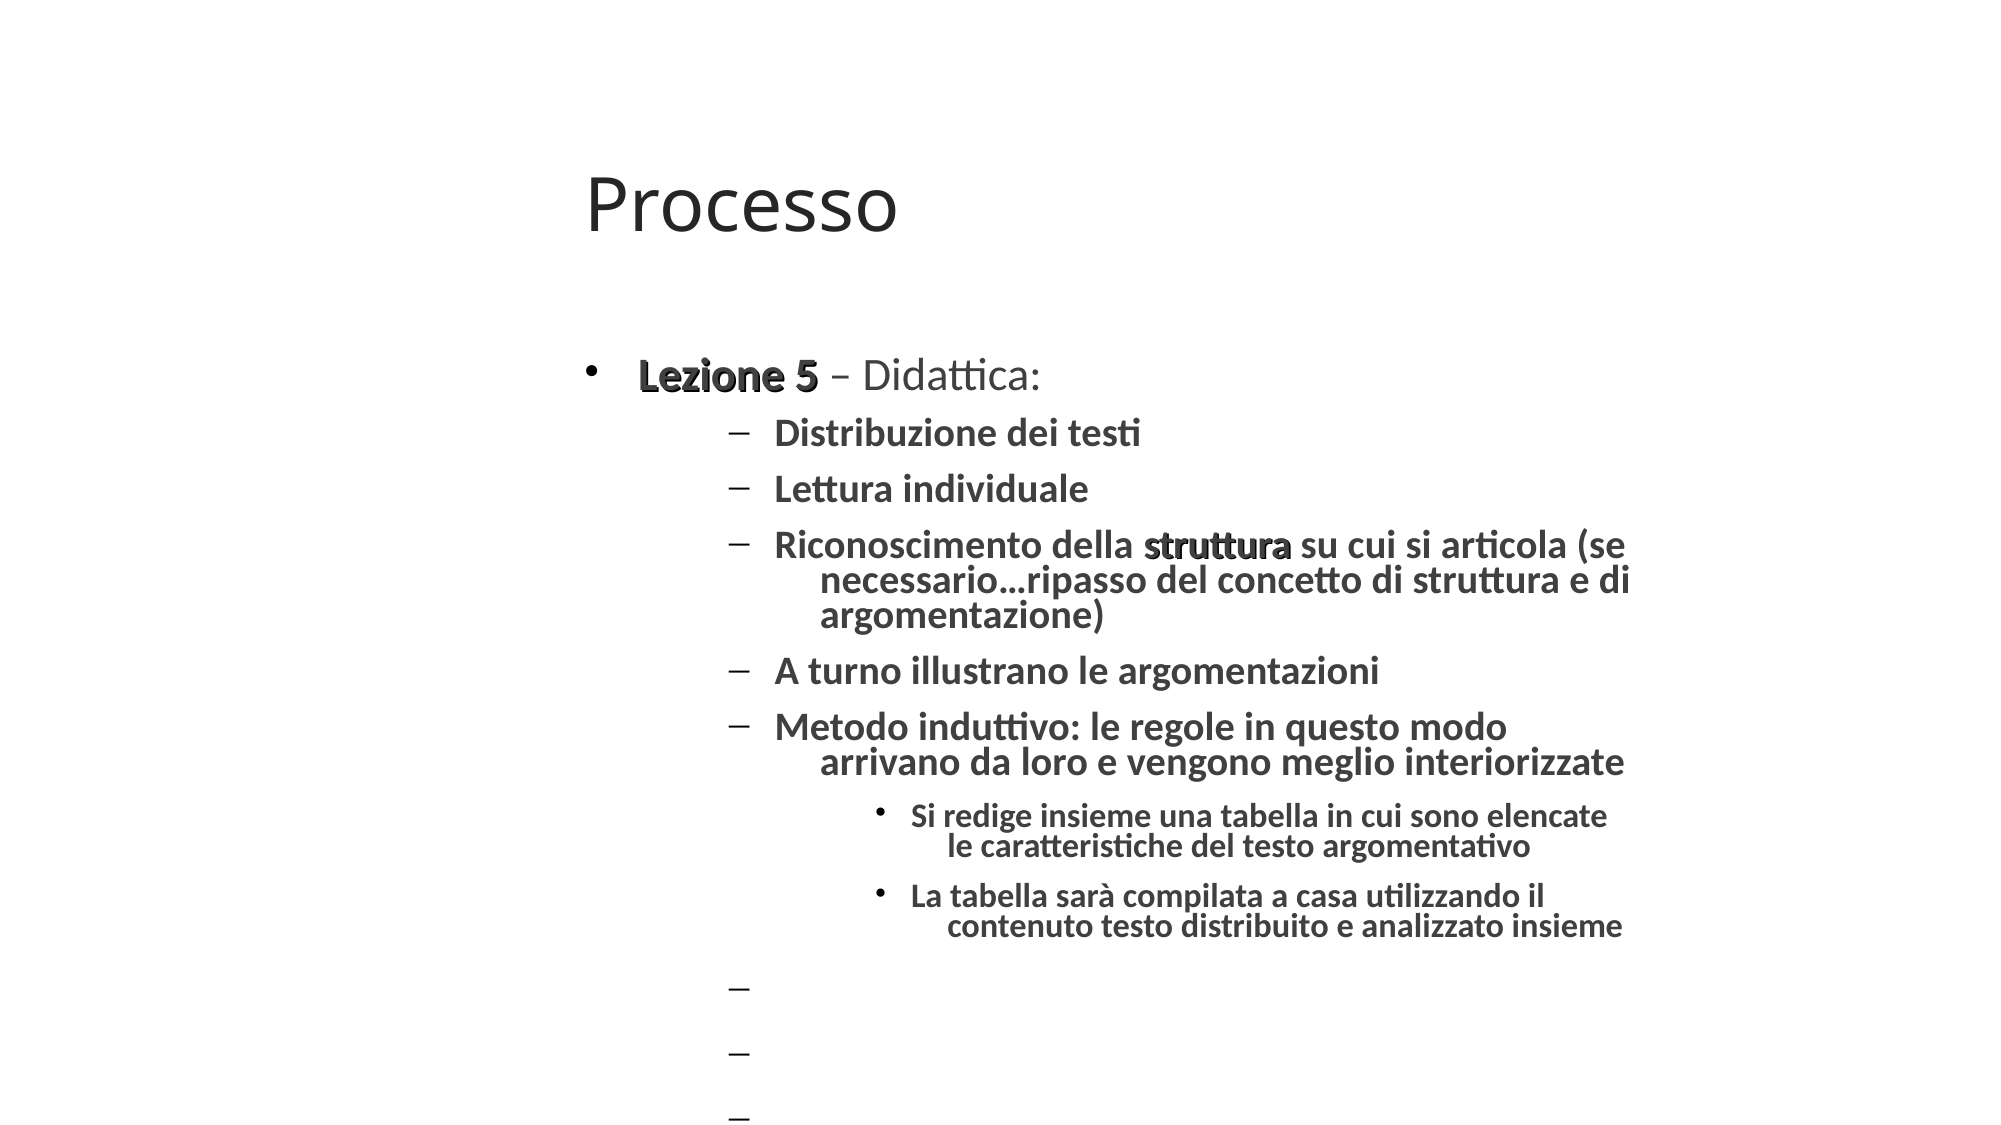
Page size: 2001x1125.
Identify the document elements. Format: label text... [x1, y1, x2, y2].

title Processo [569, 102, 1651, 313]
list Lezione 5 – Didattica: Distribuzione dei testi Lettura individuale Riconoscimento della struttura su cui si articola (se necessario…ripasso del concetto di struttura e di argomentazione) A turno illustrano le argomentazioni Metodo induttivo: le regole in questo modo arrivano da loro e vengono meglio interiorizzate Si redige insieme una tabella in cui sono elencate le caratteristiche del testo argomentativo La tabella sarà compilata a casa utilizzando il contenuto testo distribuito e analizzato insieme [568, 350, 1651, 970]
